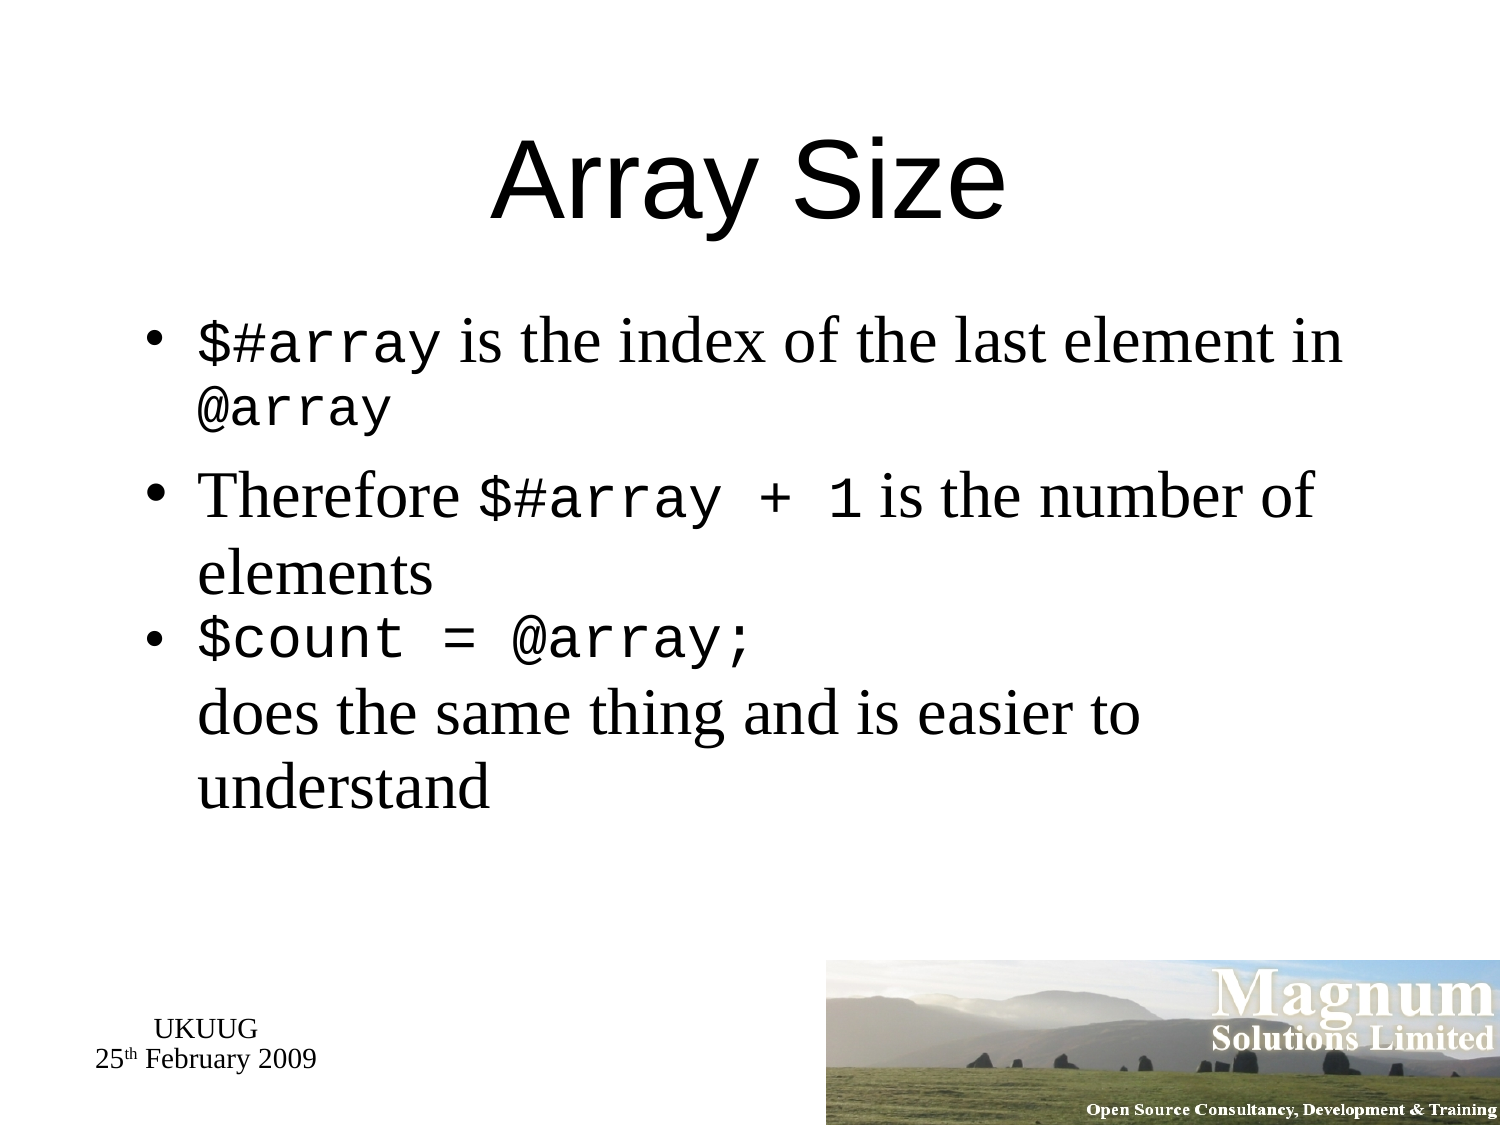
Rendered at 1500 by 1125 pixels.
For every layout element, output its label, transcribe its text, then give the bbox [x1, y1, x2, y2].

title Array Size [112, 62, 1388, 250]
list $#array is the index of the last element in @array Therefore $#array + 1 is the number of elements $count = @array; does the same thing and is easier to understand [112, 295, 1388, 1013]
picture [826, 960, 1500, 1125]
